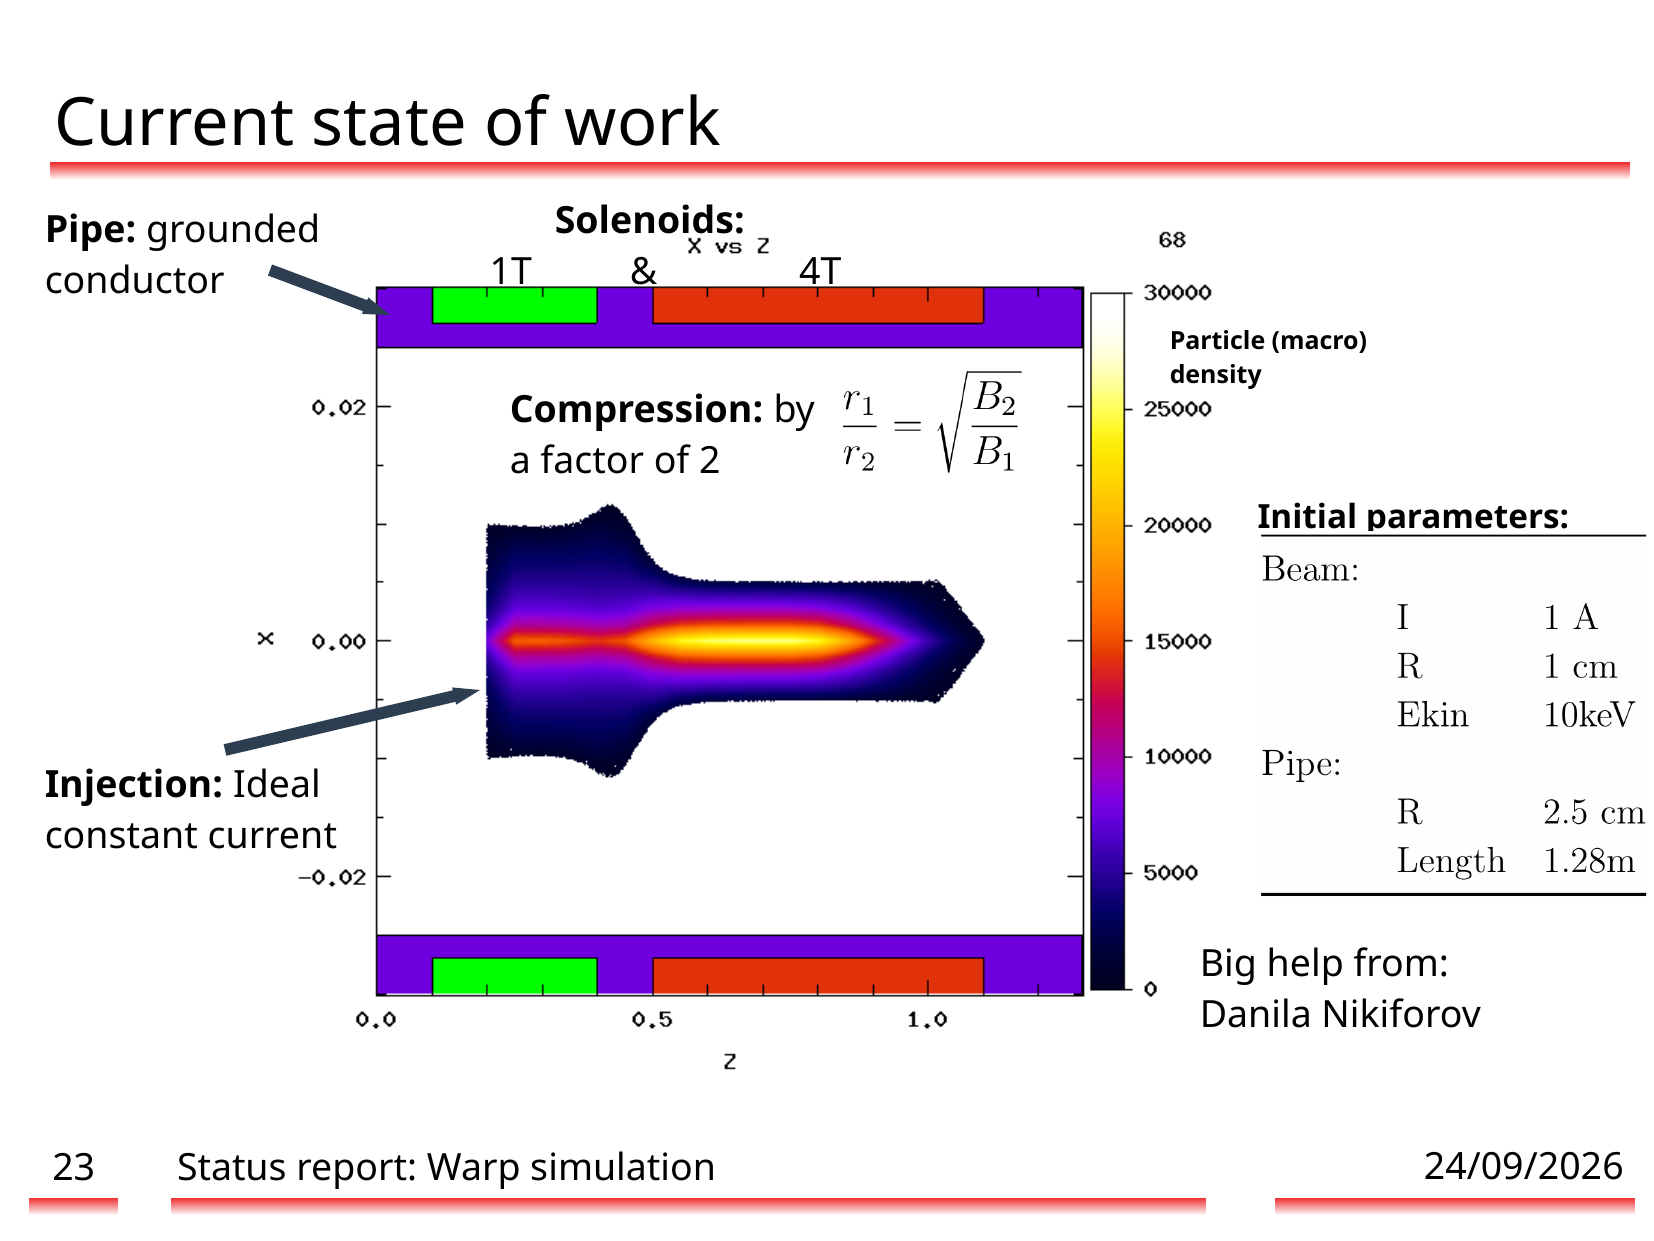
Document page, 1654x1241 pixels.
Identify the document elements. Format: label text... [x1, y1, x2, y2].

text_box Injection: Ideal constant current [30, 750, 376, 939]
text_box Pipe: grounded conductor [30, 195, 376, 384]
text_box Compression: by a factor of 2 [495, 375, 841, 564]
picture [210, 190, 1648, 1096]
title Current state of work [54, 17, 1591, 166]
text_box Solenoids: 1T & 4T [465, 186, 1006, 376]
text_box Initial parameters: [1242, 486, 1654, 676]
text_box Particle (macro) density [1155, 315, 1501, 504]
text_box Big help from: Danila Nikiforov [1185, 928, 1654, 1096]
